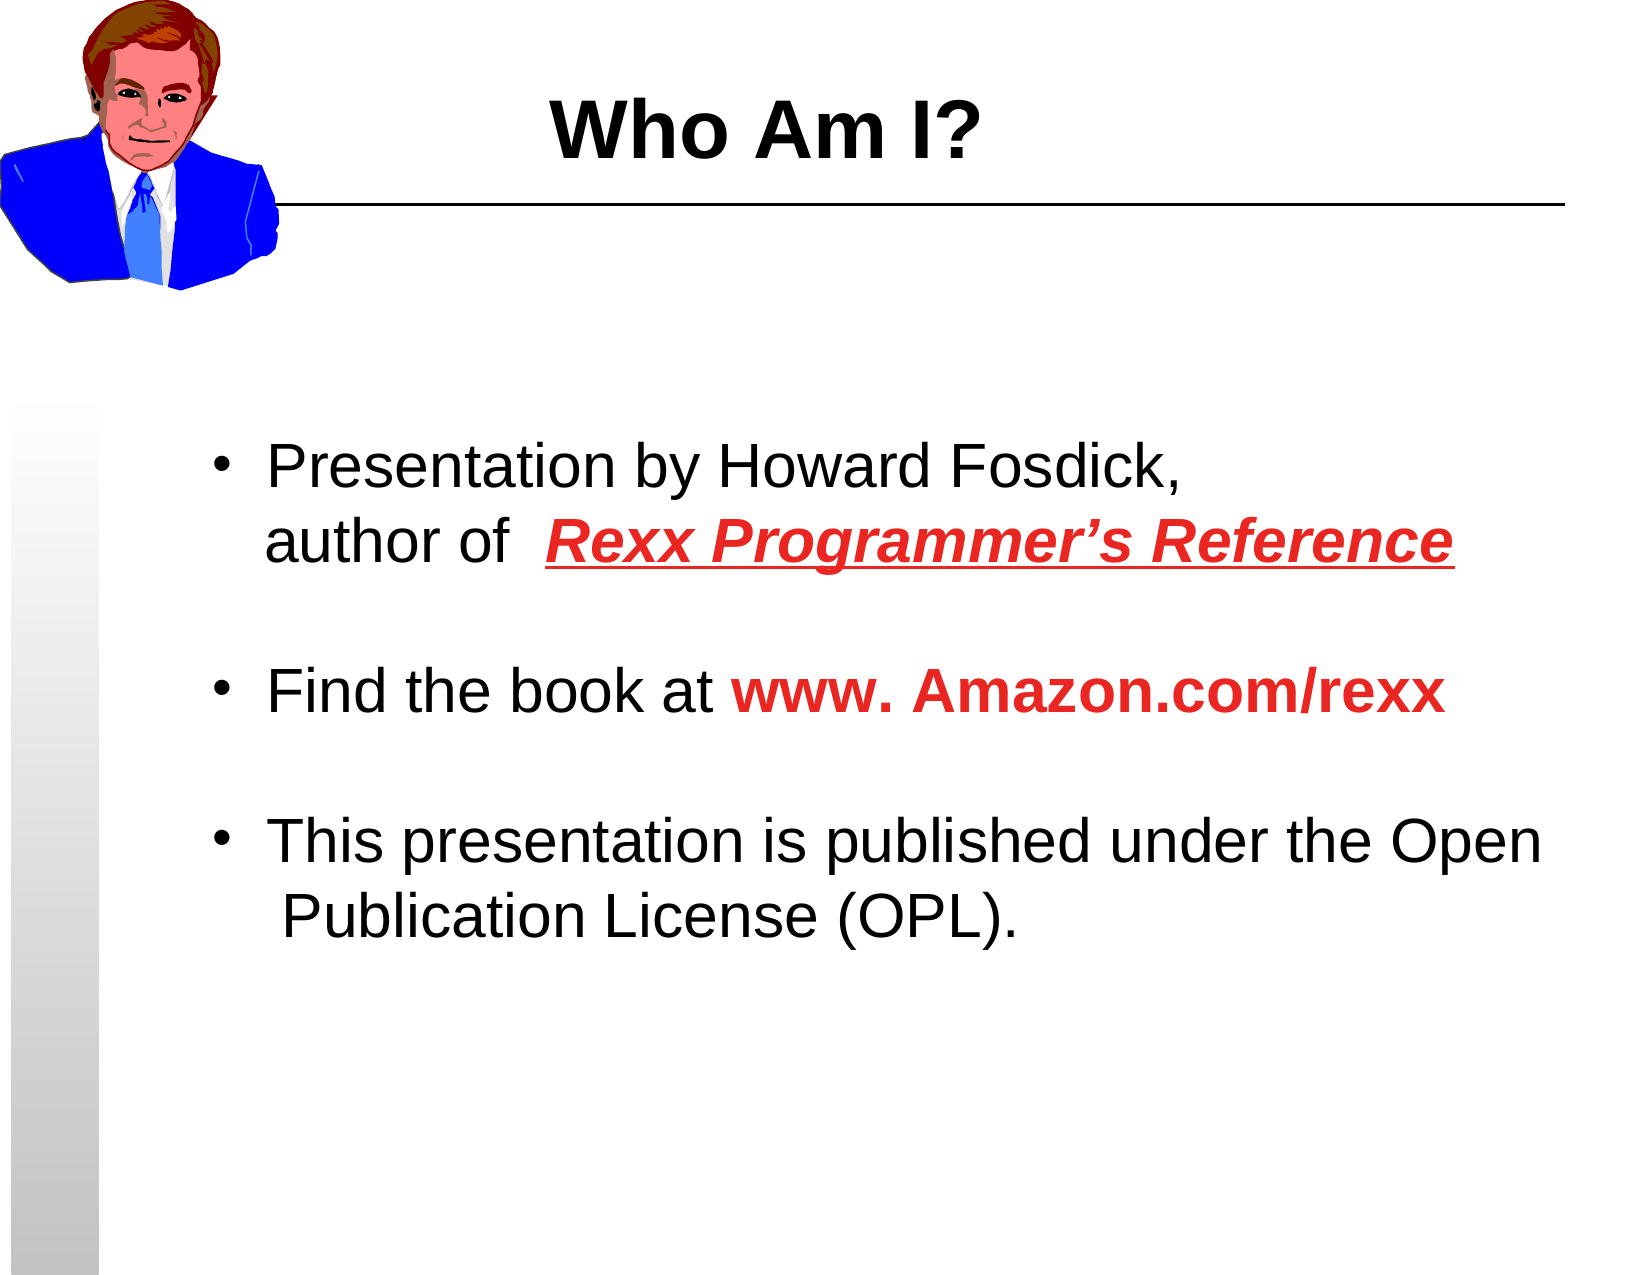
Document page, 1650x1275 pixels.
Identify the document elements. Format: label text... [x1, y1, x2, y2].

text_box Presentation by Howard Fosdick, author of Rexx Programmer’s Reference Find the book at www. Amazon.com/rexx This presentation is published under the Open Publication License (OPL). [212, 425, 1650, 776]
text_box [0, 0, 279, 290]
text_box [11, 396, 99, 1275]
list Who Am I? [549, 74, 1533, 175]
